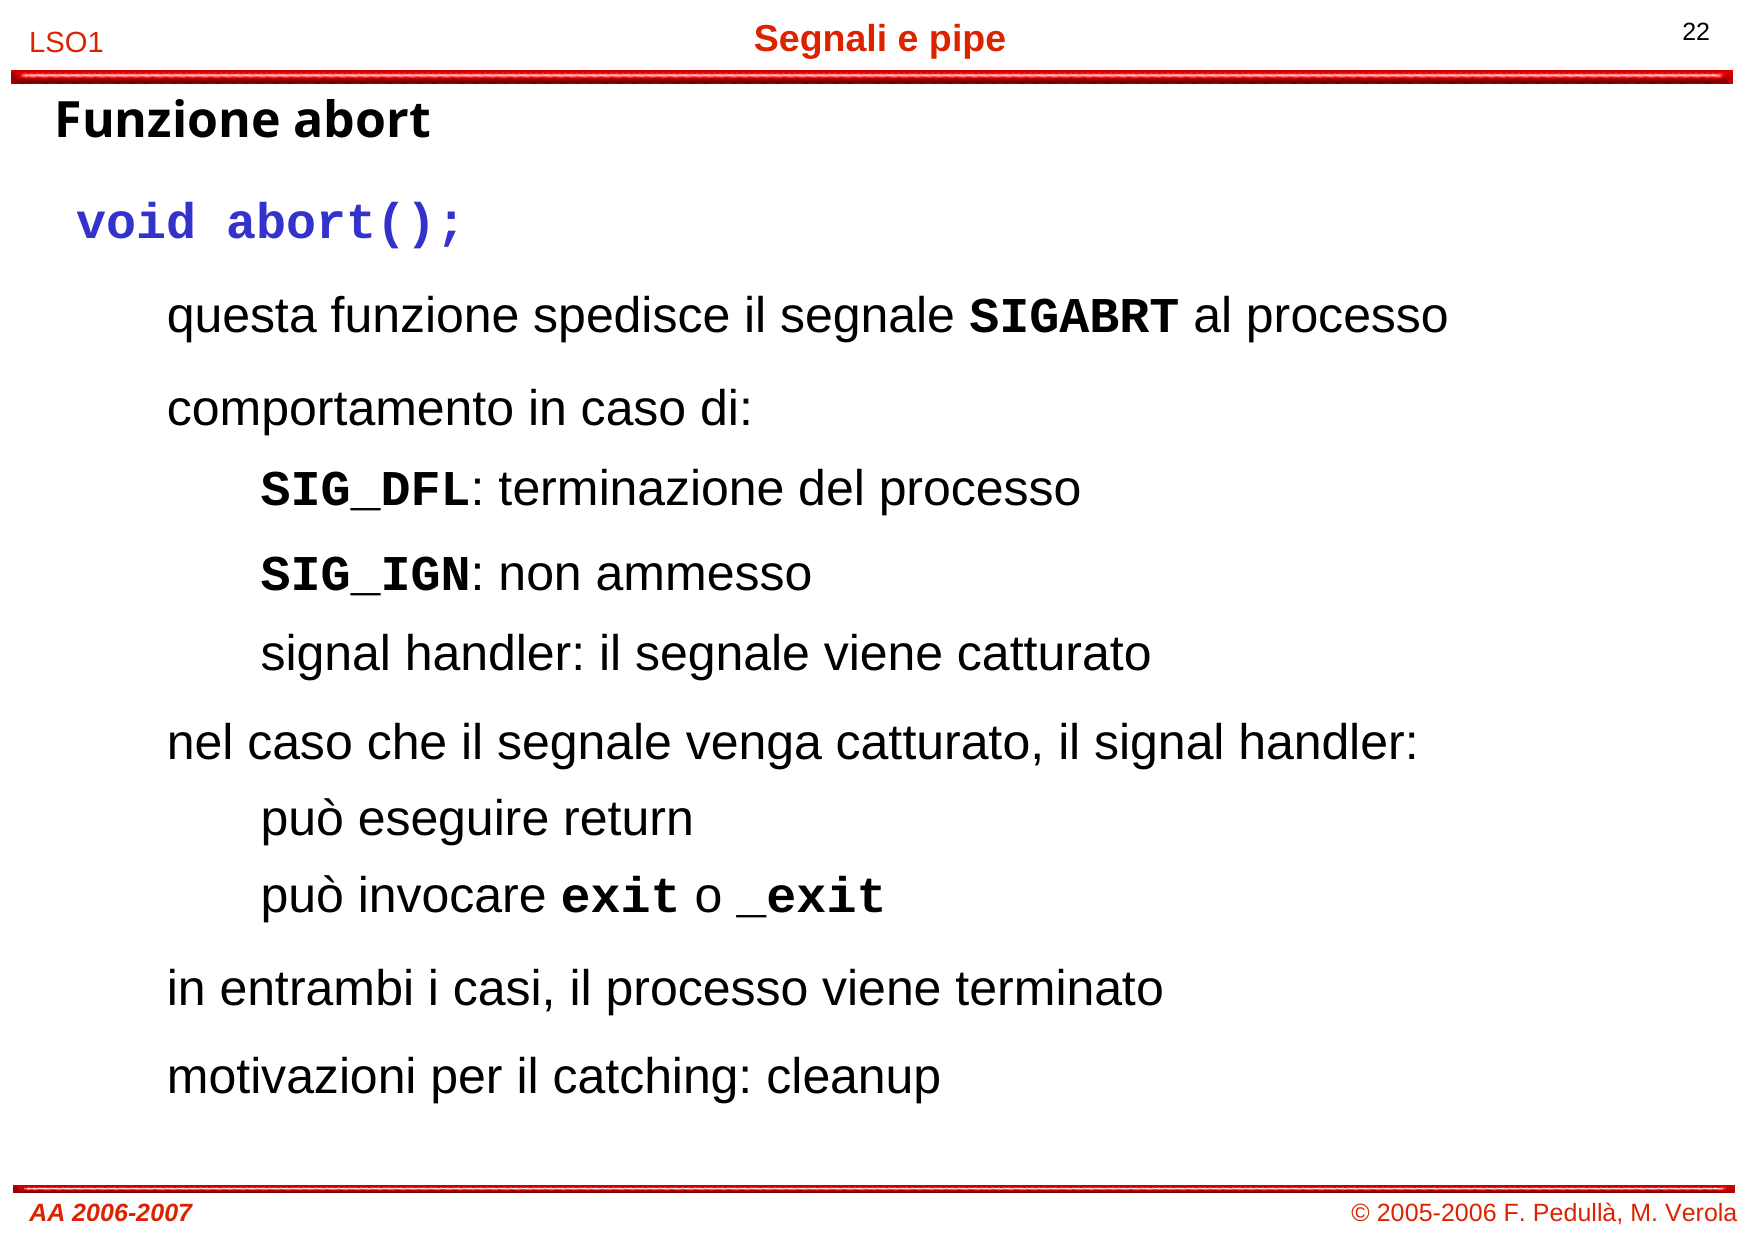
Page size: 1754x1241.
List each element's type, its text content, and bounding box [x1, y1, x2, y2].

title Funzione abort [40, 72, 1714, 168]
picture [13, 1185, 1735, 1193]
list void abort(); questa funzione spedisce il segnale SIGABRT al processo comportamento in caso di: SIG_DFL: terminazione del processo SIG_IGN: non ammesso signal handler: il segnale viene catturato nel caso che il segnale venga catturato, il signal handler: può eseguire return può invocare exit o _exit in entrambi i casi, il processo viene terminato motivazioni per il catching: cleanup [58, 188, 1696, 1139]
picture [11, 70, 1733, 84]
